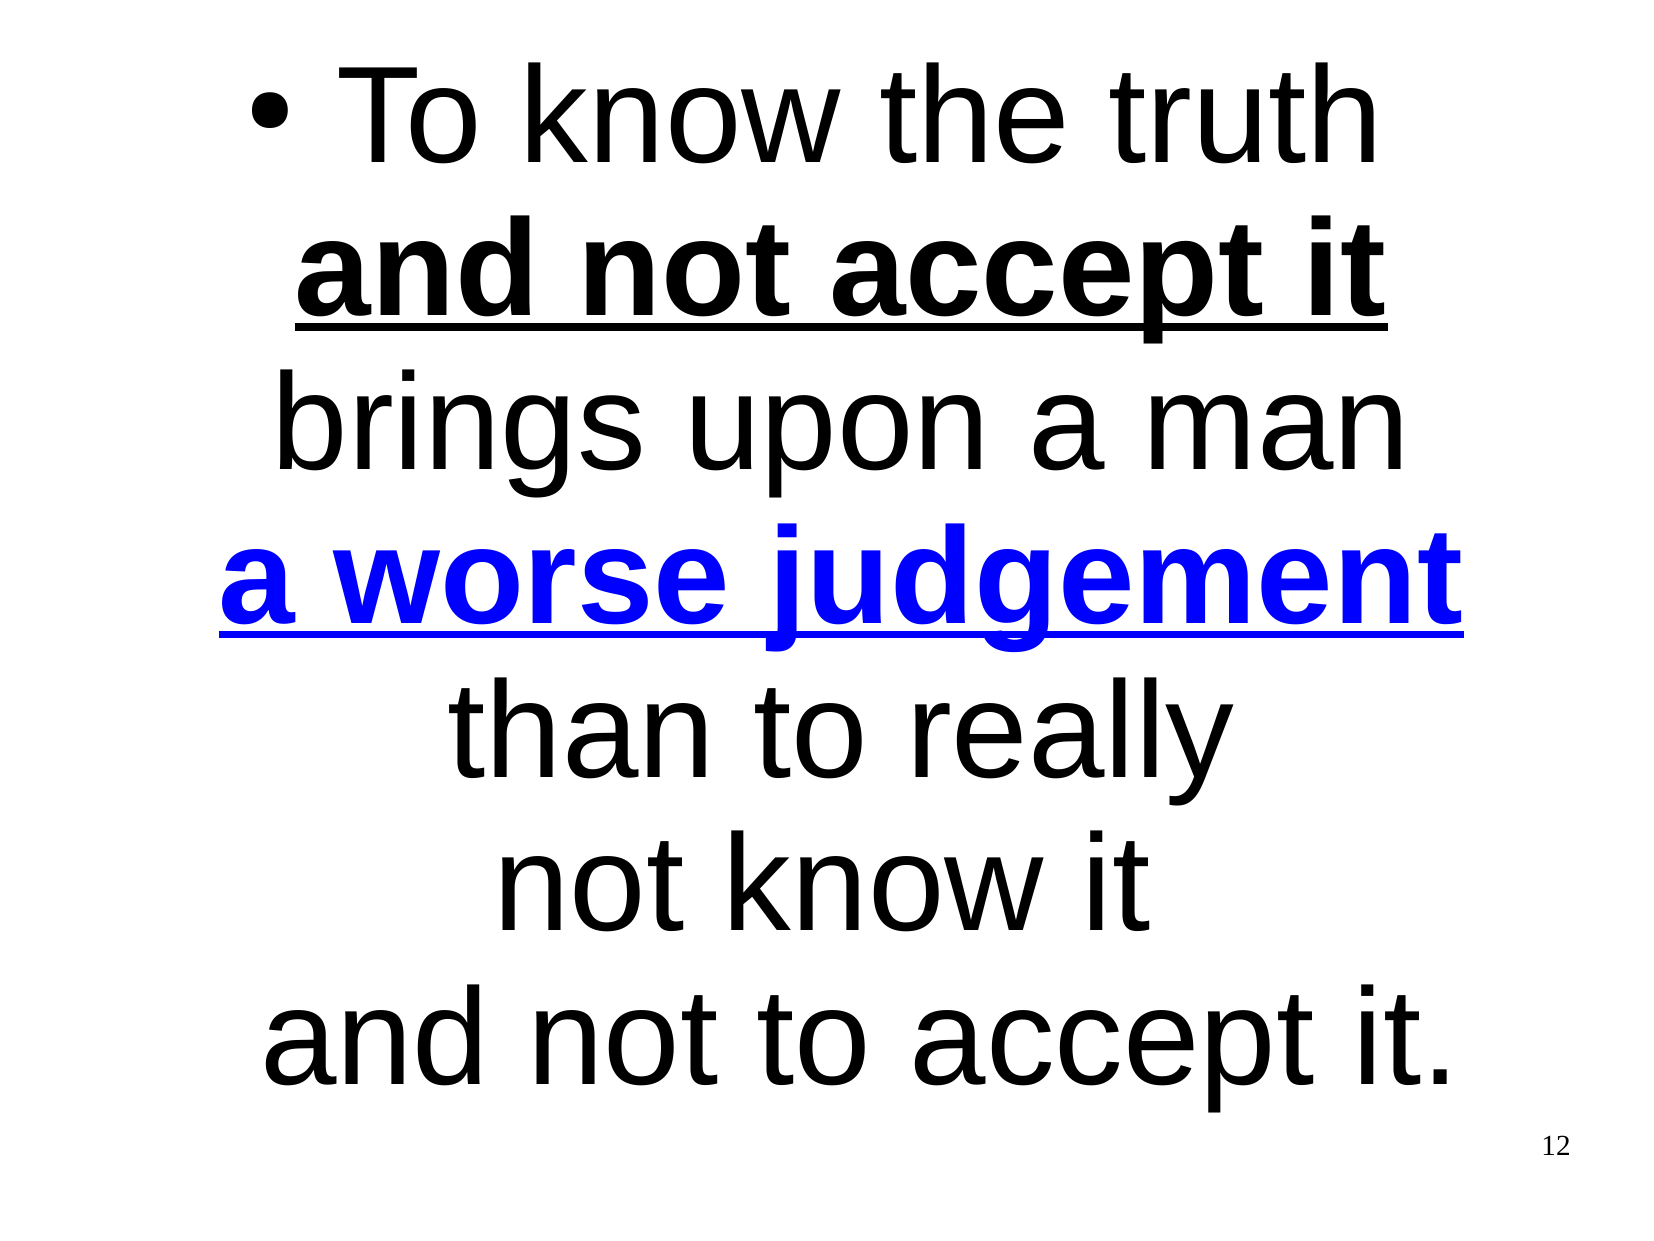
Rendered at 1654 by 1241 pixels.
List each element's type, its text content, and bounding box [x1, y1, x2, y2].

list To know the truth and not accept it brings upon a man a worse judgement than to really not know it and not to accept it. [37, 37, 1613, 1238]
